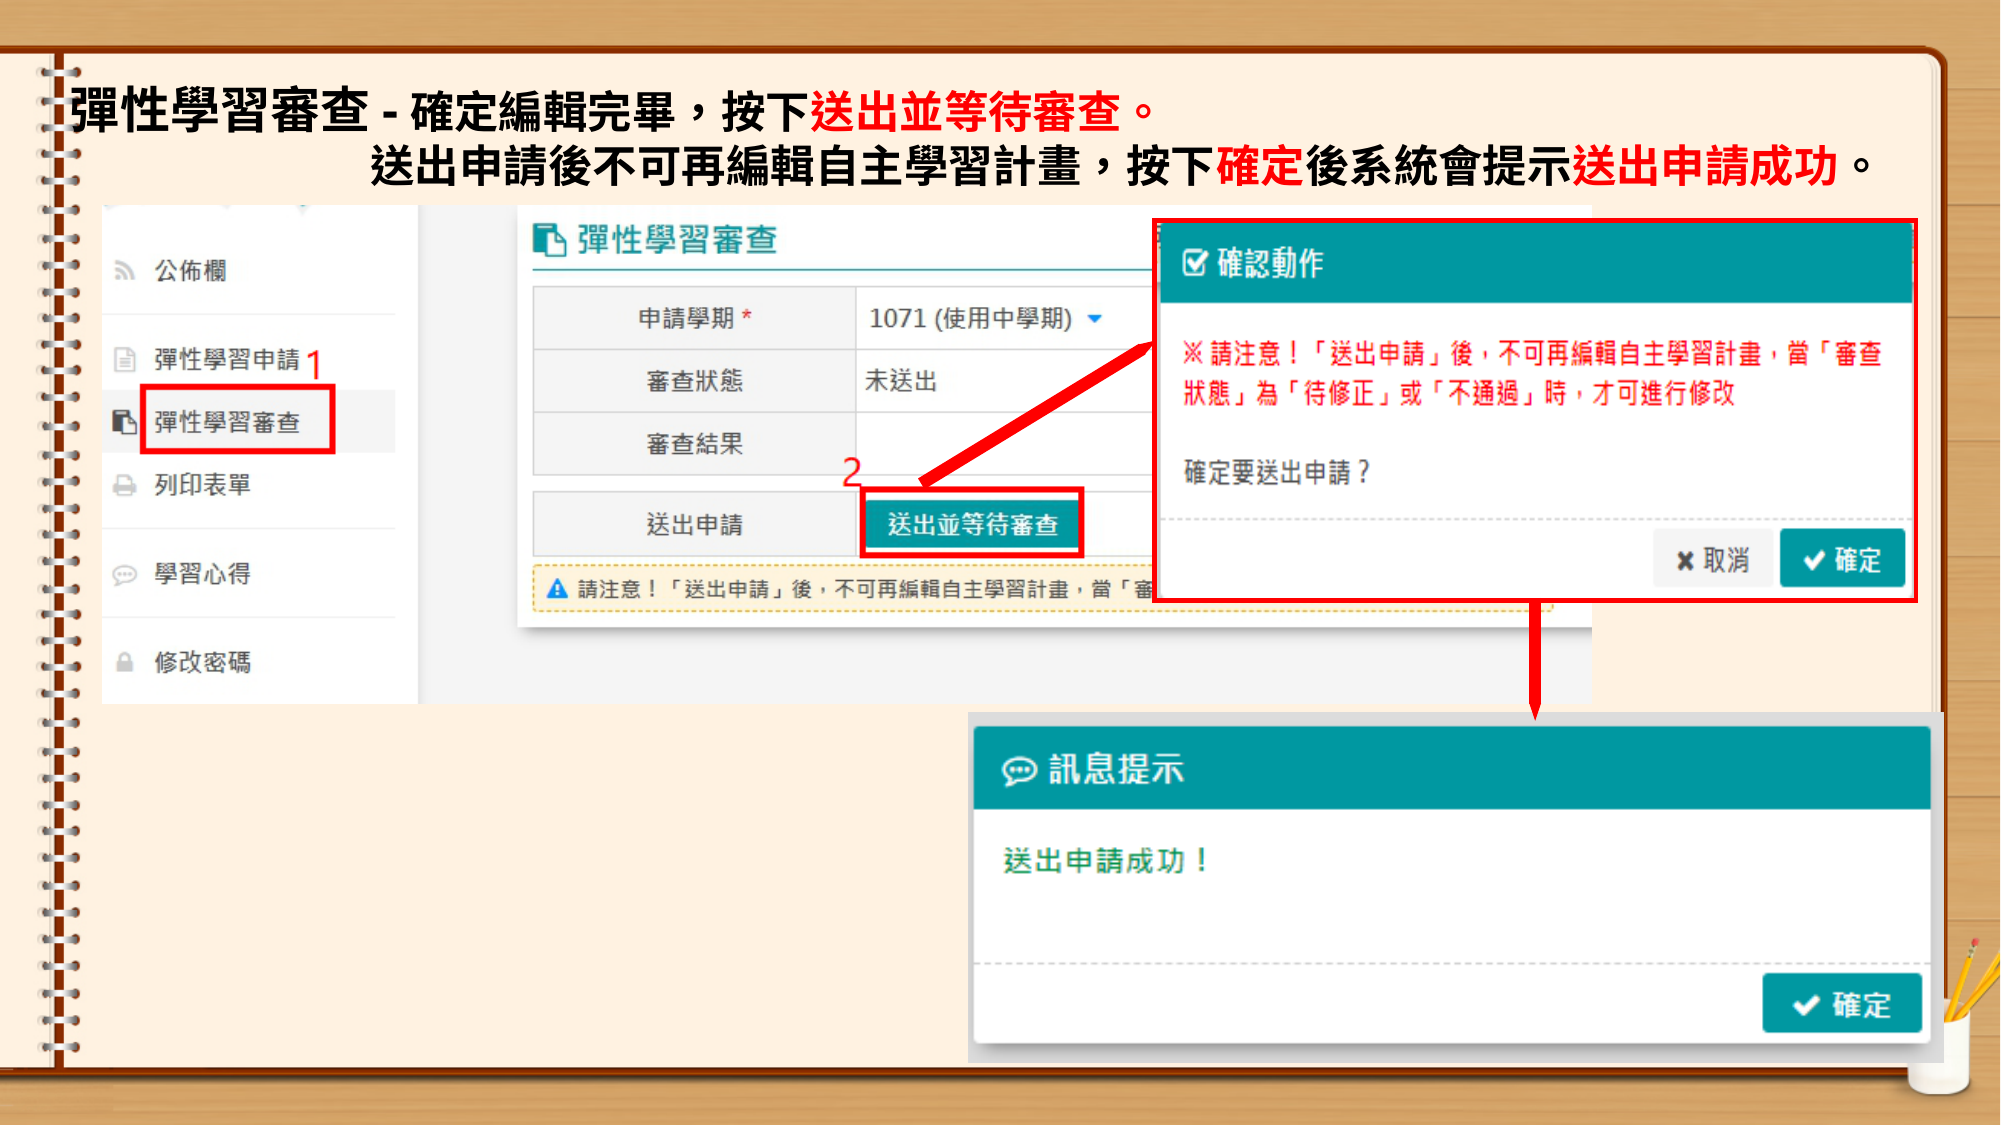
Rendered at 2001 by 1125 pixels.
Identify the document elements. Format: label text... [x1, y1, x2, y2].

picture [102, 205, 1592, 704]
picture [968, 712, 1944, 1063]
picture [1156, 222, 1914, 598]
text_box 彈性學習審查-確定編輯完畢，按下送出並等待審查。 送出申請後不可再編輯自主學習計畫，按下確定後系統會提示送出申請成功。 [55, 71, 1914, 199]
picture [1541, 603, 1592, 704]
